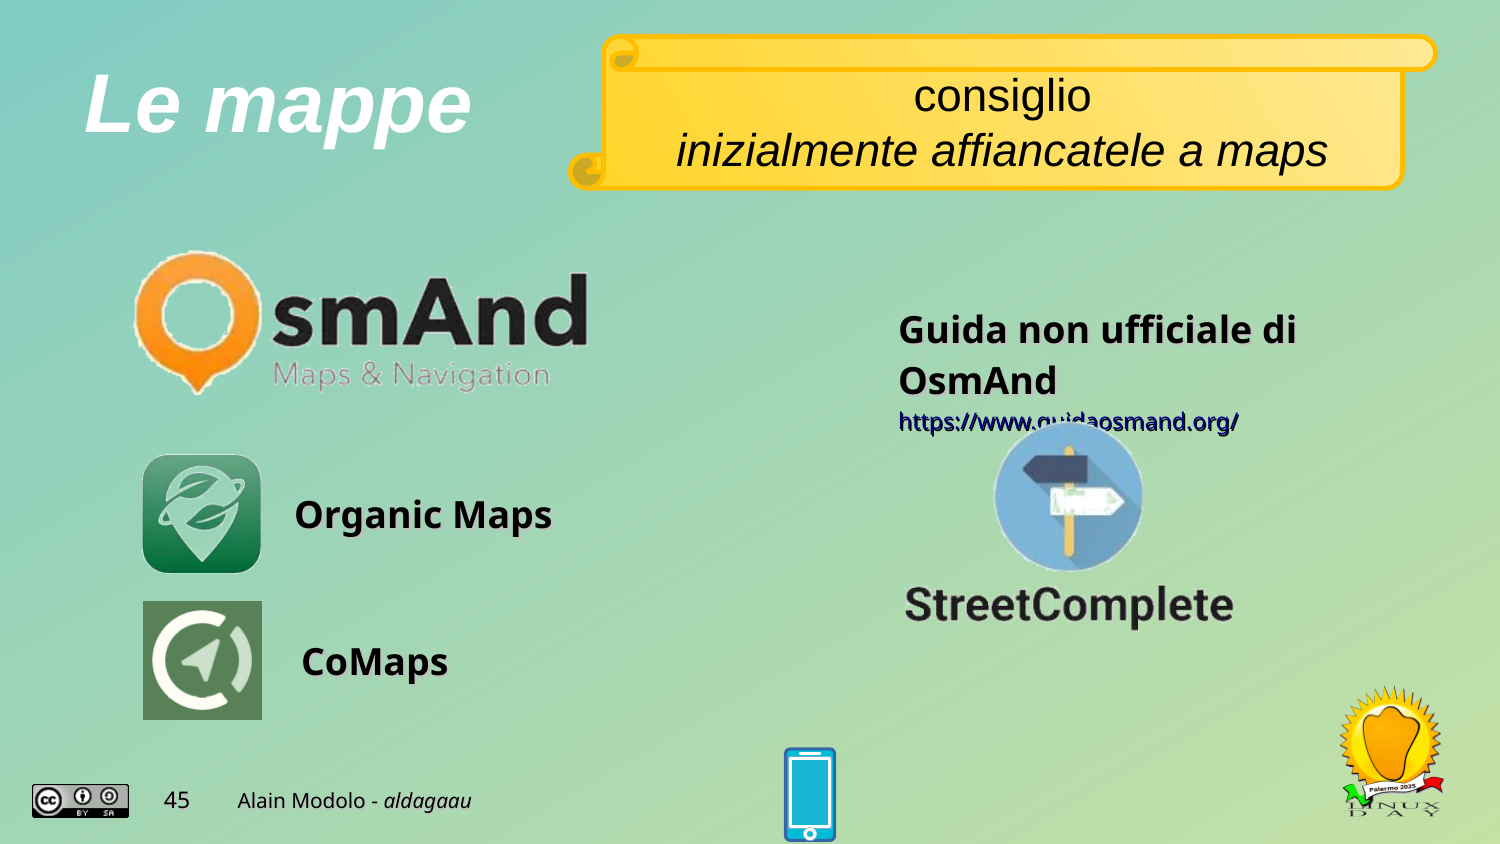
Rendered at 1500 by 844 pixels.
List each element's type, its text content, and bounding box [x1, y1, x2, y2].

picture [129, 249, 589, 395]
text_box Guida non ufficiale di OsmAnd https://www.guidaosmand.org/ [883, 296, 1473, 445]
text_box consiglio inizialmente affiancatele a maps [589, 36, 1436, 189]
picture [32, 784, 129, 818]
picture [142, 454, 262, 574]
picture [905, 421, 1237, 632]
picture [143, 601, 262, 720]
text_box [785, 748, 835, 841]
text_box Le mappe [25, 1, 532, 206]
picture [1233, 670, 1500, 844]
